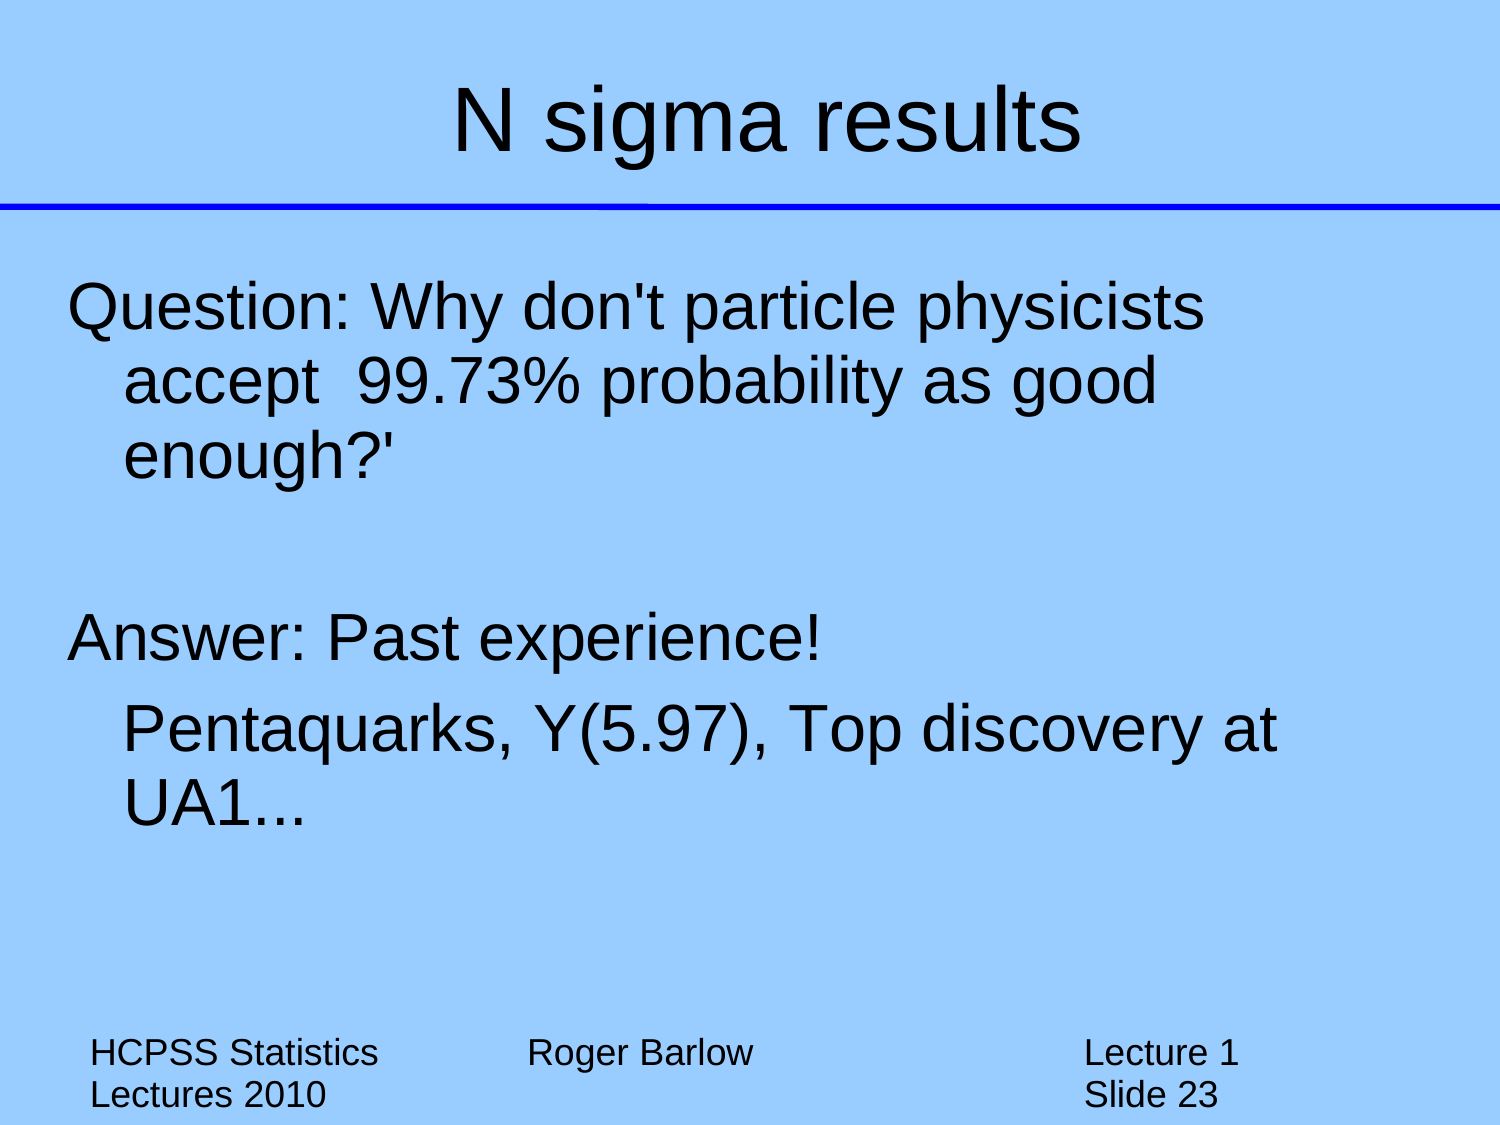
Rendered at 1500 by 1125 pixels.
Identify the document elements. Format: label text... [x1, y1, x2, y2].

list Question: Why don't particle physicists accept 99.73% probability as good enough?' Answer: Past experience! Pentaquarks, Y(5.97), Top discovery at UA1... [67, 265, 1418, 994]
title N sigma results [118, 63, 1418, 173]
